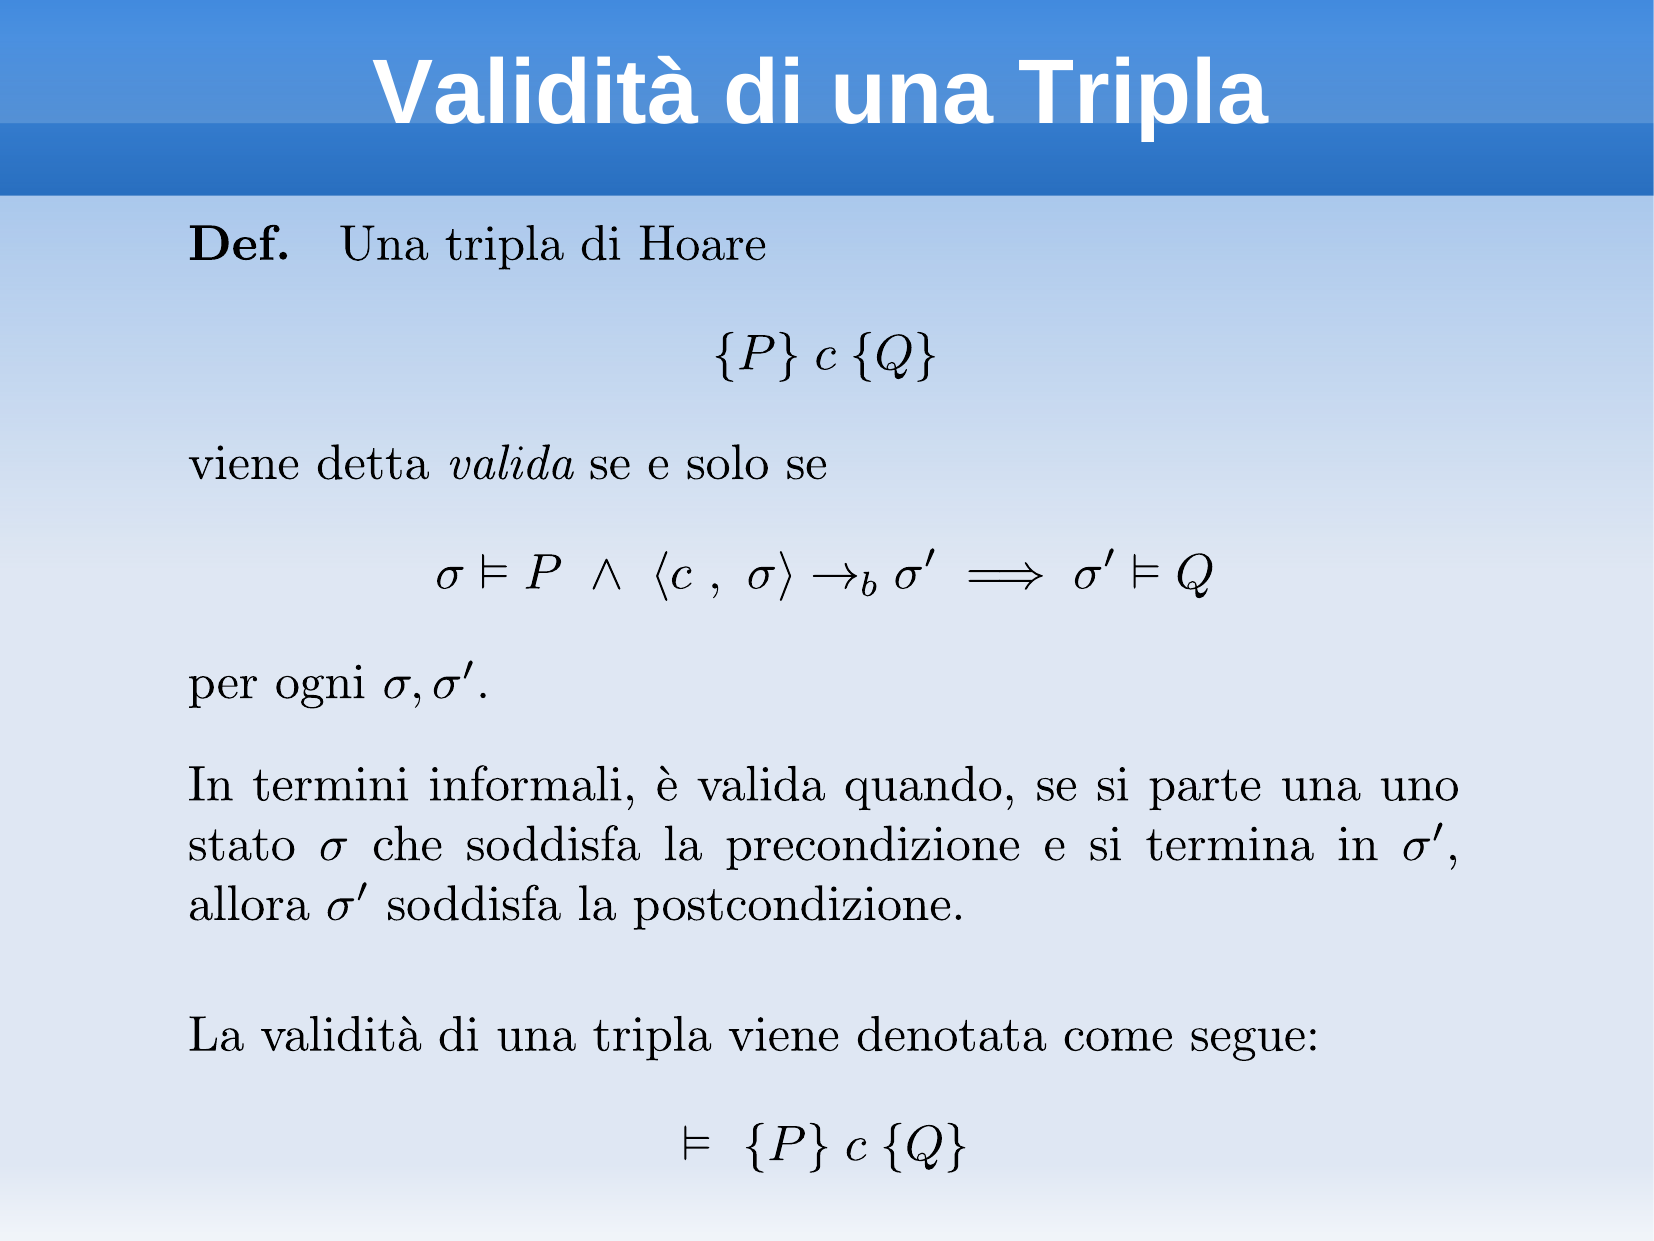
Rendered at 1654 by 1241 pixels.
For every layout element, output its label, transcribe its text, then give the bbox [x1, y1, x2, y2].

text_box [187, 224, 1460, 1173]
title Validità di una Tripla [76, 0, 1565, 188]
picture [0, 0, 1654, 1241]
